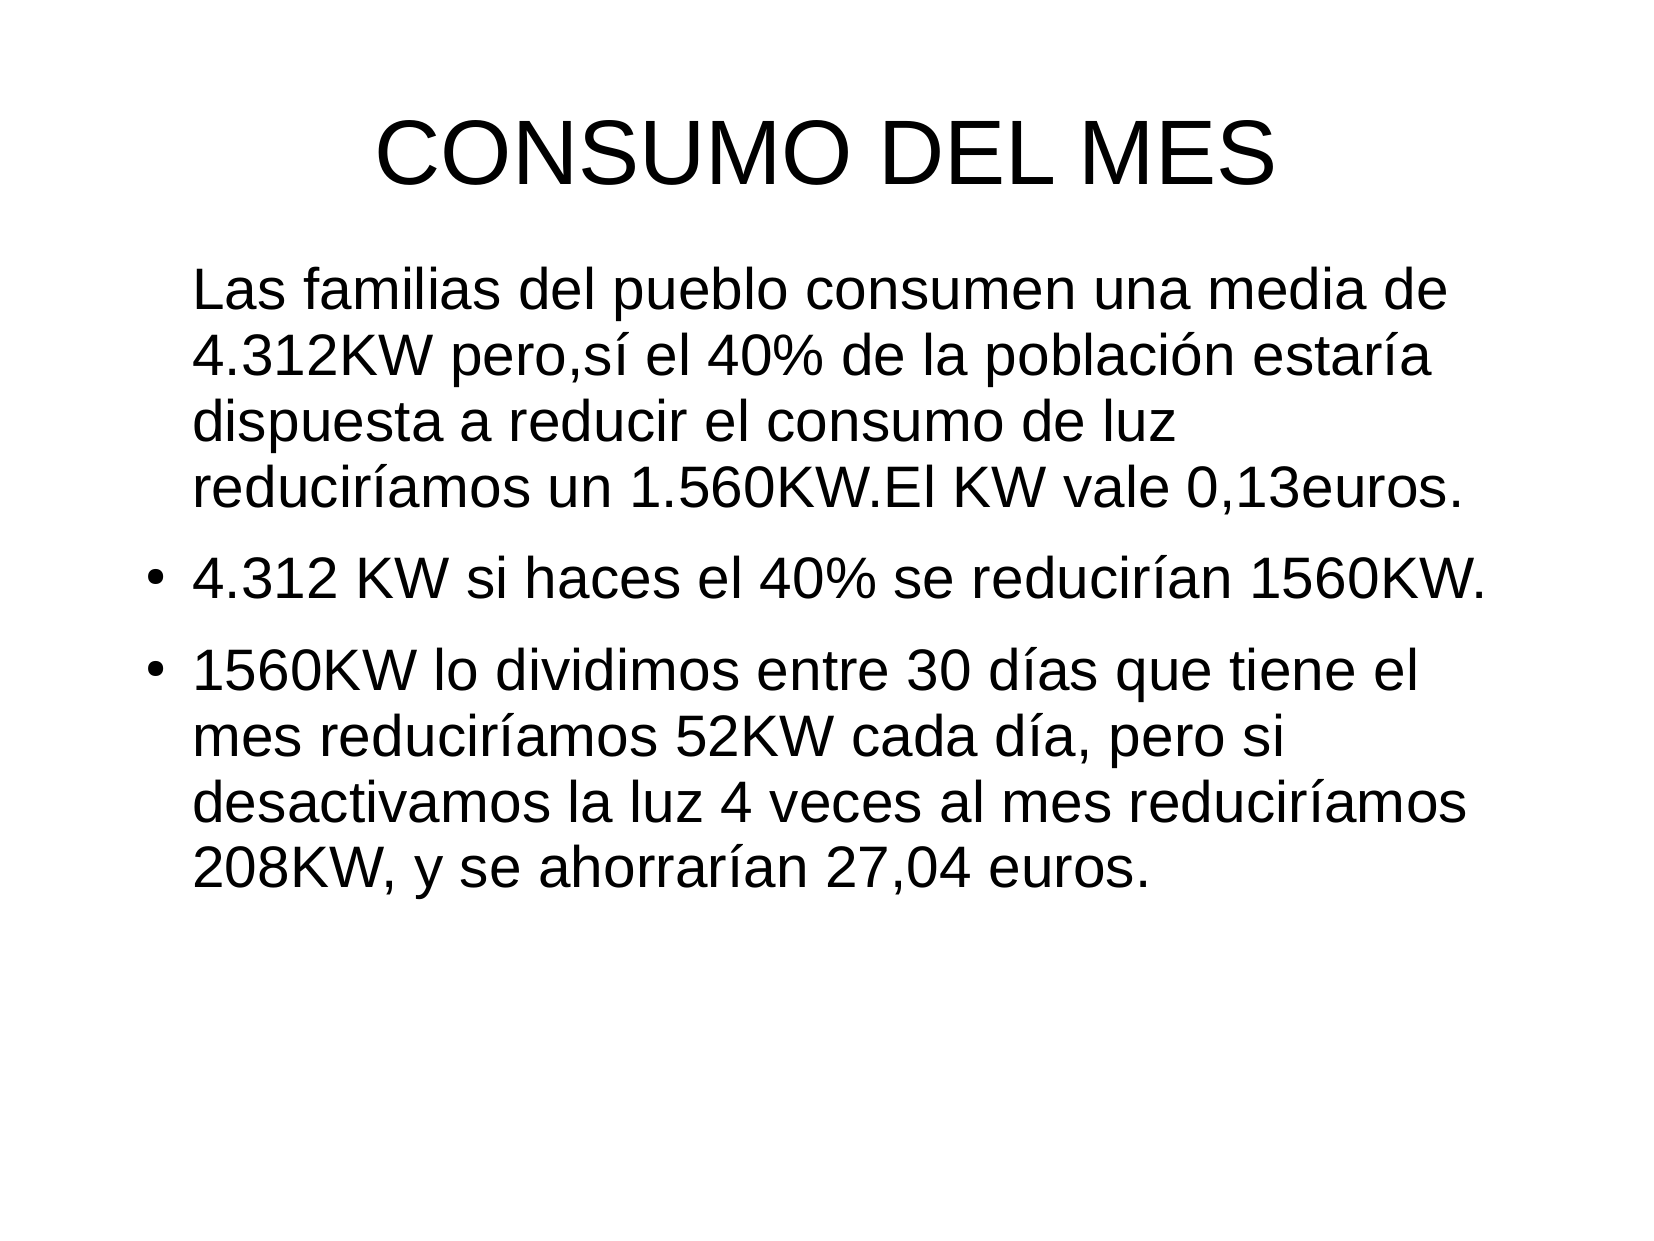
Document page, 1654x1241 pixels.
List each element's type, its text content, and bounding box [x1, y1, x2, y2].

title CONSUMO DEL MES [82, 49, 1571, 257]
list Las familias del pueblo consumen una media de 4.312KW pero,sí el 40% de la población estaría dispuesta a reducir el consumo de luz reduciríamos un 1.560KW.El KW vale 0,13euros. 4.312 KW si haces el 40% se reducirían 1560KW. 1560KW lo dividimos entre 30 días que tiene el mes reduciríamos 52KW cada día, pero si desactivamos la luz 4 veces al mes reduciríamos 208KW, y se ahorrarían 27,04 euros. [129, 256, 1536, 910]
